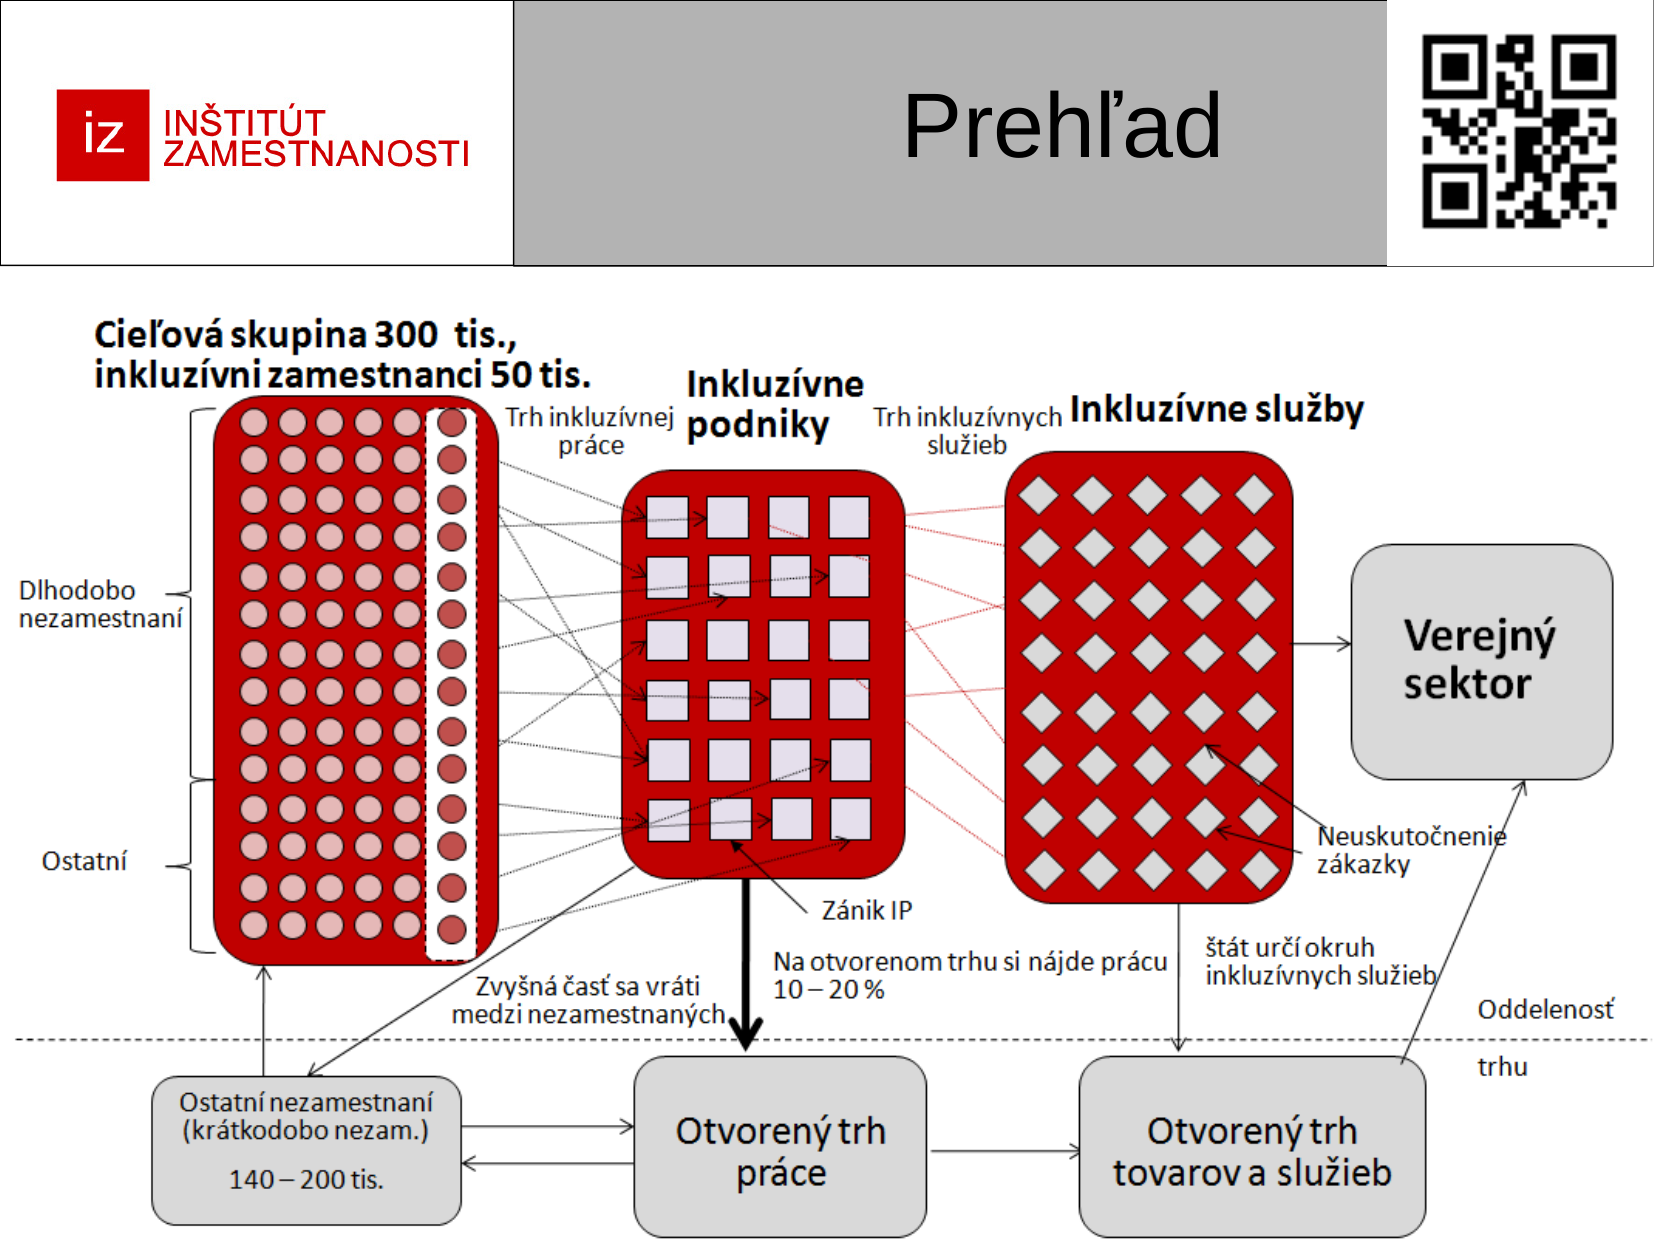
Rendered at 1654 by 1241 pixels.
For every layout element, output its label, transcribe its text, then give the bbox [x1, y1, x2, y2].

picture [0, 295, 1654, 1240]
title Prehľad [561, 29, 1387, 237]
picture [1387, 0, 1654, 266]
picture [5, 8, 512, 257]
